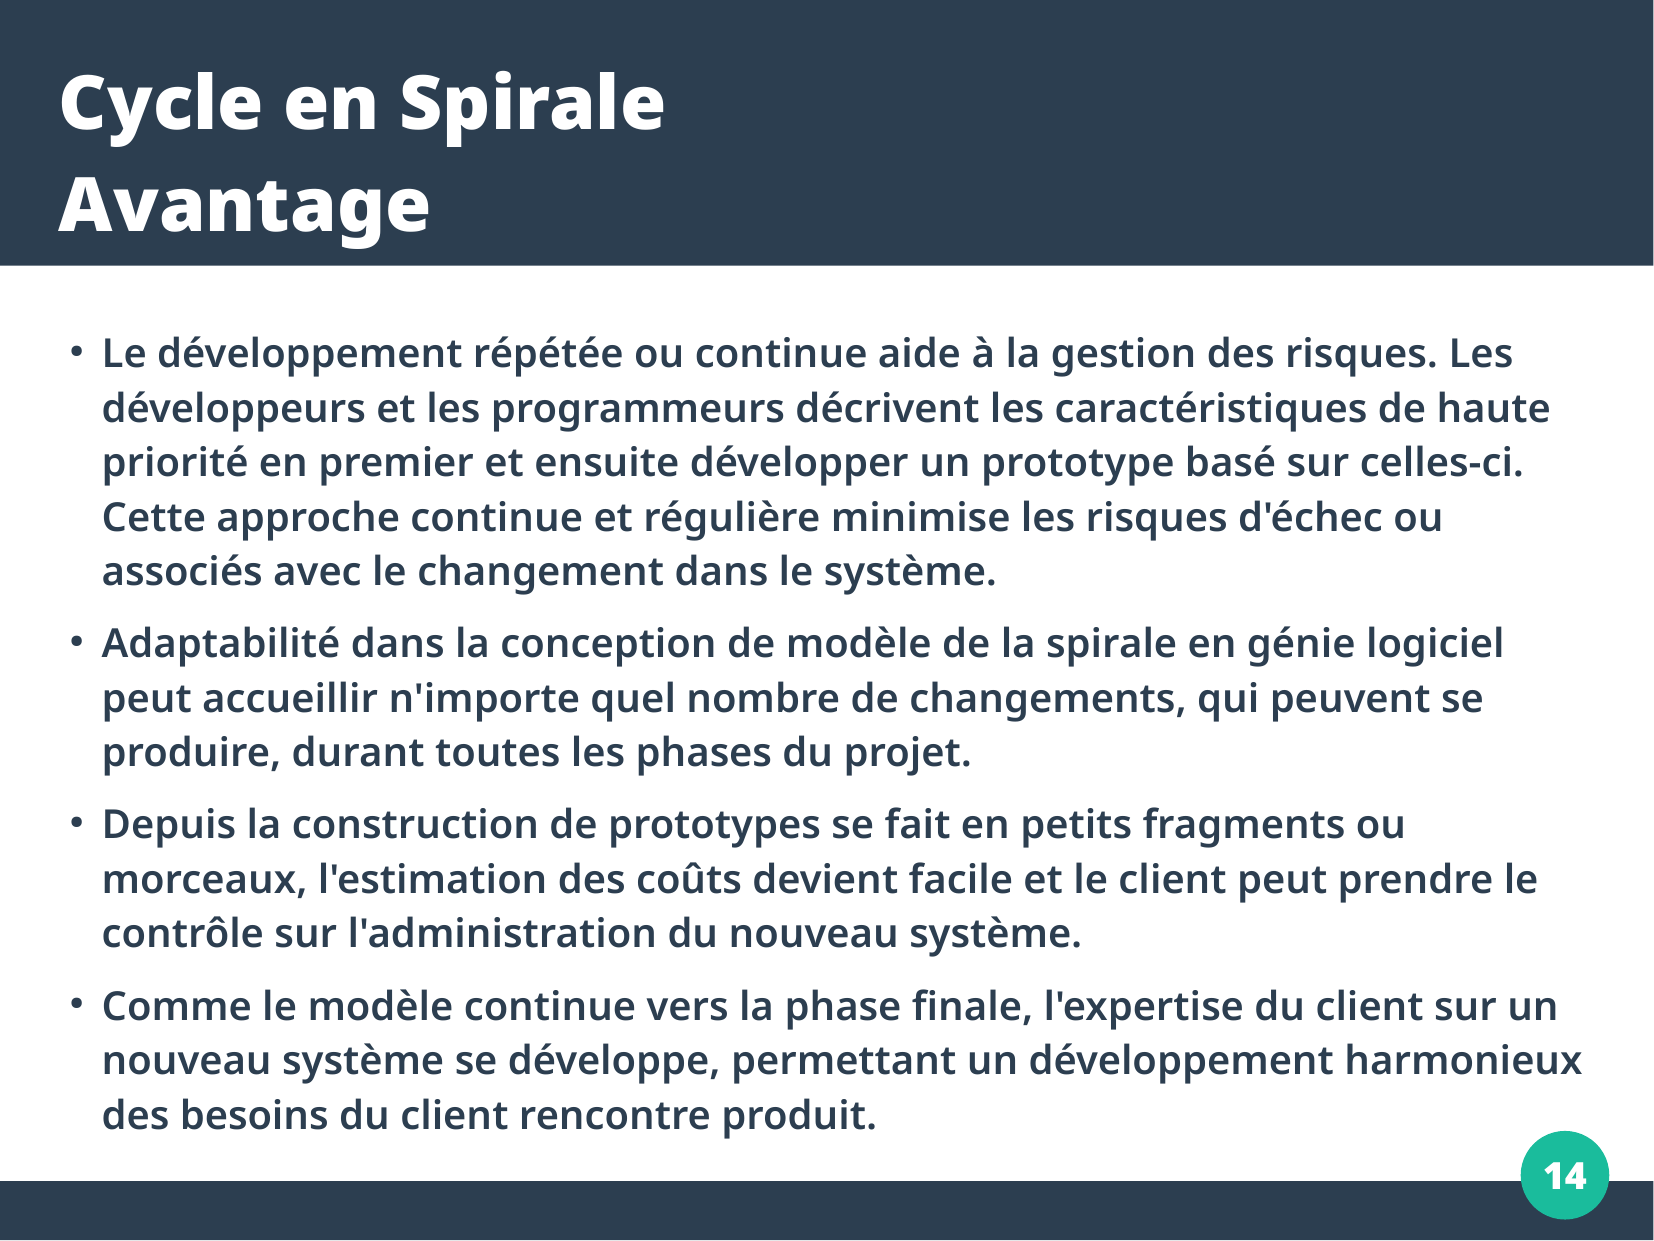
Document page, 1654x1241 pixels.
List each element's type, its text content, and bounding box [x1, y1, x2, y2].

list Le développement répétée ou continue aide à la gestion des risques. Les développeurs et les programmeurs décrivent les caractéristiques de haute priorité en premier et ensuite développer un prototype basé sur celles-ci. Cette approche continue et régulière minimise les risques d'échec ou associés avec le changement dans le système. Adaptabilité dans la conception de modèle de la spirale en génie logiciel peut accueillir n'importe quel nombre de changements, qui peuvent se produire, durant toutes les phases du projet. Depuis la construction de prototypes se fait en petits fragments ou morceaux, l'estimation des coûts devient facile et le client peut prendre le contrôle sur l'administration du nouveau système. Comme le modèle continue vers la phase finale, l'expertise du client sur un nouveau système se développe, permettant un développement harmonieux des besoins du client rencontre produit. [59, 324, 1595, 1152]
title Cycle en Spirale Avantage [59, 49, 1595, 207]
